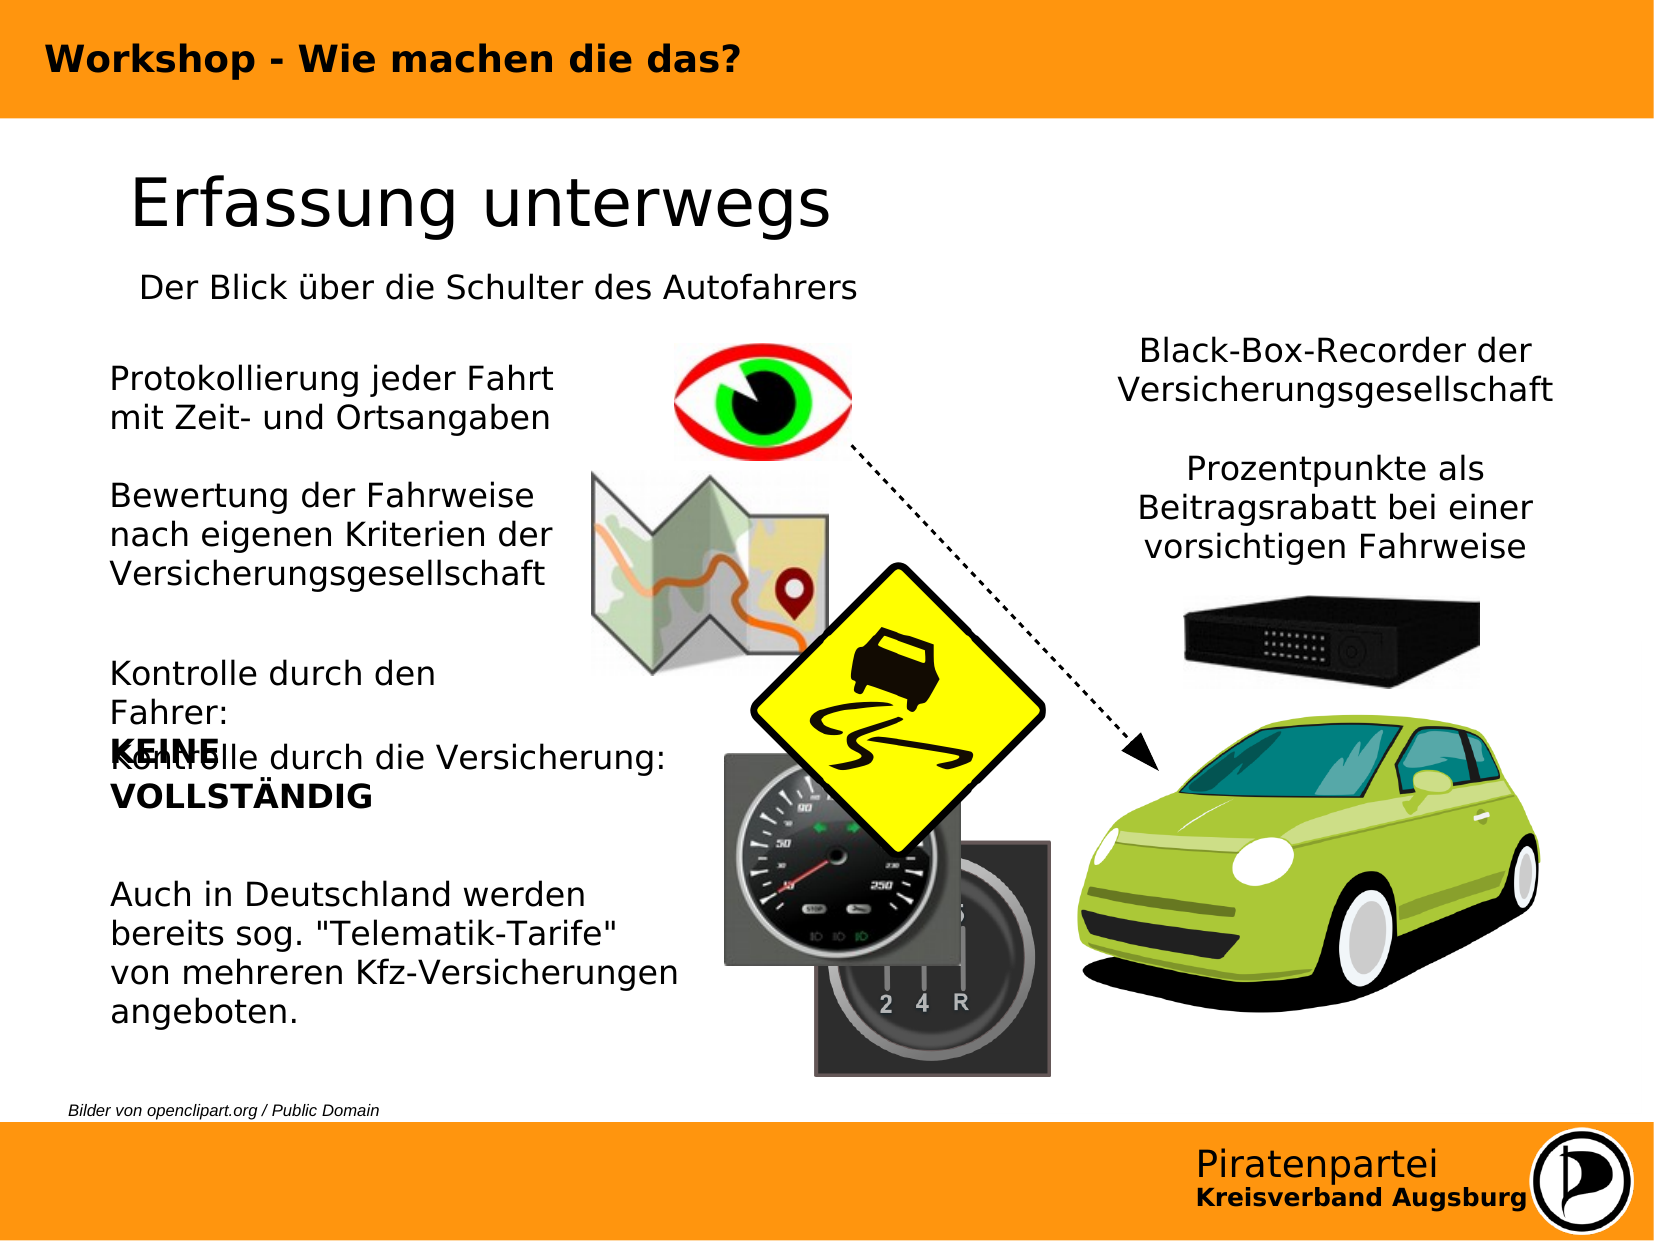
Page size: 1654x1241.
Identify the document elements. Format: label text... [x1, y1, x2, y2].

text_box Der Blick über die Schulter des Autofahrers [123, 259, 1506, 318]
text_box Erfassung unterwegs [115, 155, 1560, 248]
text_box Kontrolle durch die Versicherung: VOLLSTÄNDIG [95, 730, 712, 846]
picture [591, 470, 1642, 1114]
text_box Auch in Deutschland werden bereits sog. "Telematik-Tarife" von mehreren Kfz-Versicherungen angeboten. [95, 866, 722, 1058]
picture [674, 343, 852, 461]
text_box Black-Box-Recorder der Versicherungsgesellschaft Prozentpunkte als Beitragsrabatt bei einer vorsichtigen Fahrweise [1092, 323, 1579, 576]
text_box Bilder von openclipart.org / Public Domain [53, 1092, 395, 1127]
text_box Workshop - Wie machen die das? [29, 29, 1329, 88]
text_box Protokollierung jeder Fahrt mit Zeit- und Ortsangaben Bewertung der Fahrweise nach eigenen Kriterien der Versicherungsgesellschaft [94, 350, 581, 607]
text_box Kontrolle durch den Fahrer: KEINE [94, 646, 581, 748]
picture [1529, 1127, 1634, 1235]
